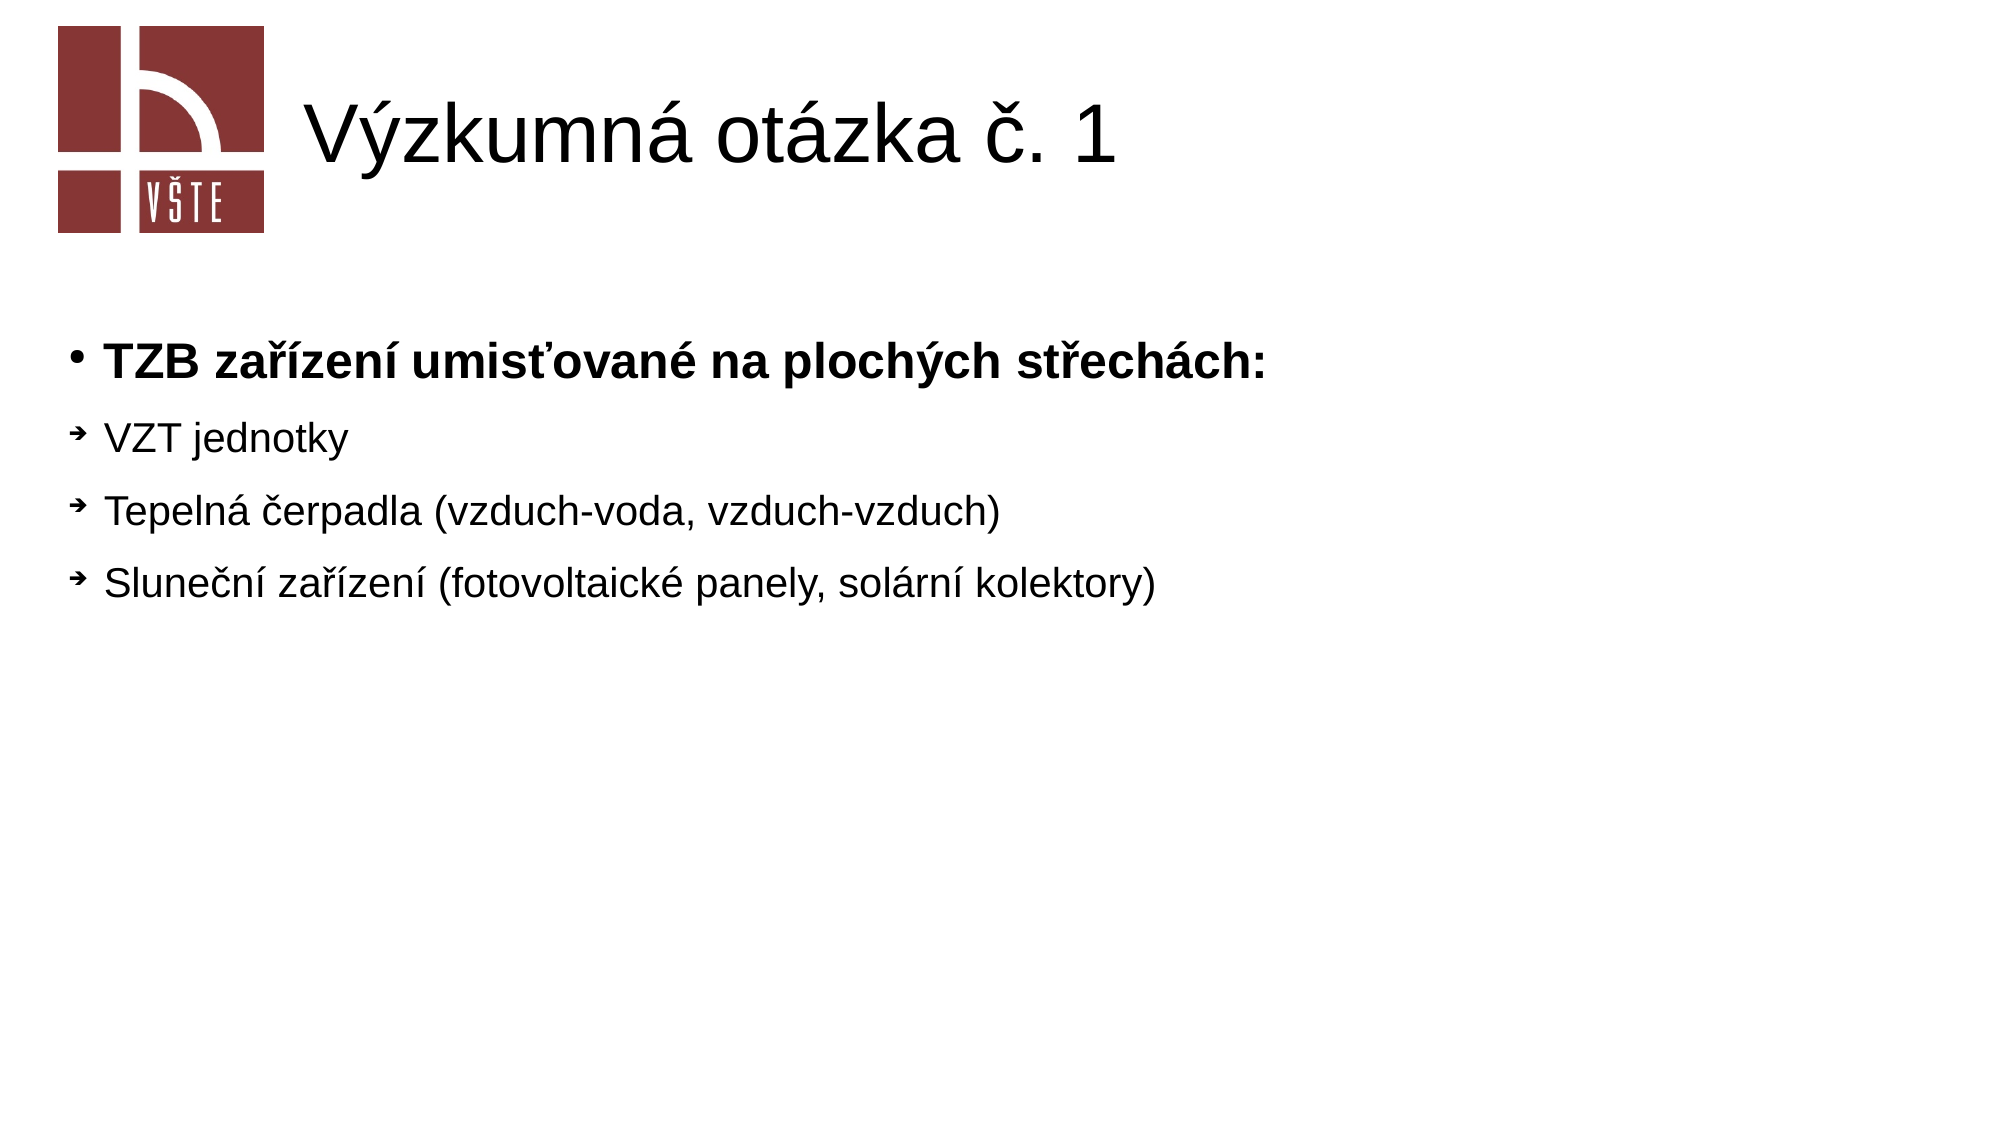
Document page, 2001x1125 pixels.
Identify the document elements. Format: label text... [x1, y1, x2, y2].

text_box TZB zařízení umisťované na plochých střechách: VZT jednotky Tepelná čerpadla (vzduch-voda, vzduch-vzduch) Sluneční zařízení (fotovoltaické panely, solární kolektory) [53, 308, 1371, 969]
picture [58, 26, 264, 233]
text_box Výzkumná otázka č. 1 [288, 26, 1950, 245]
